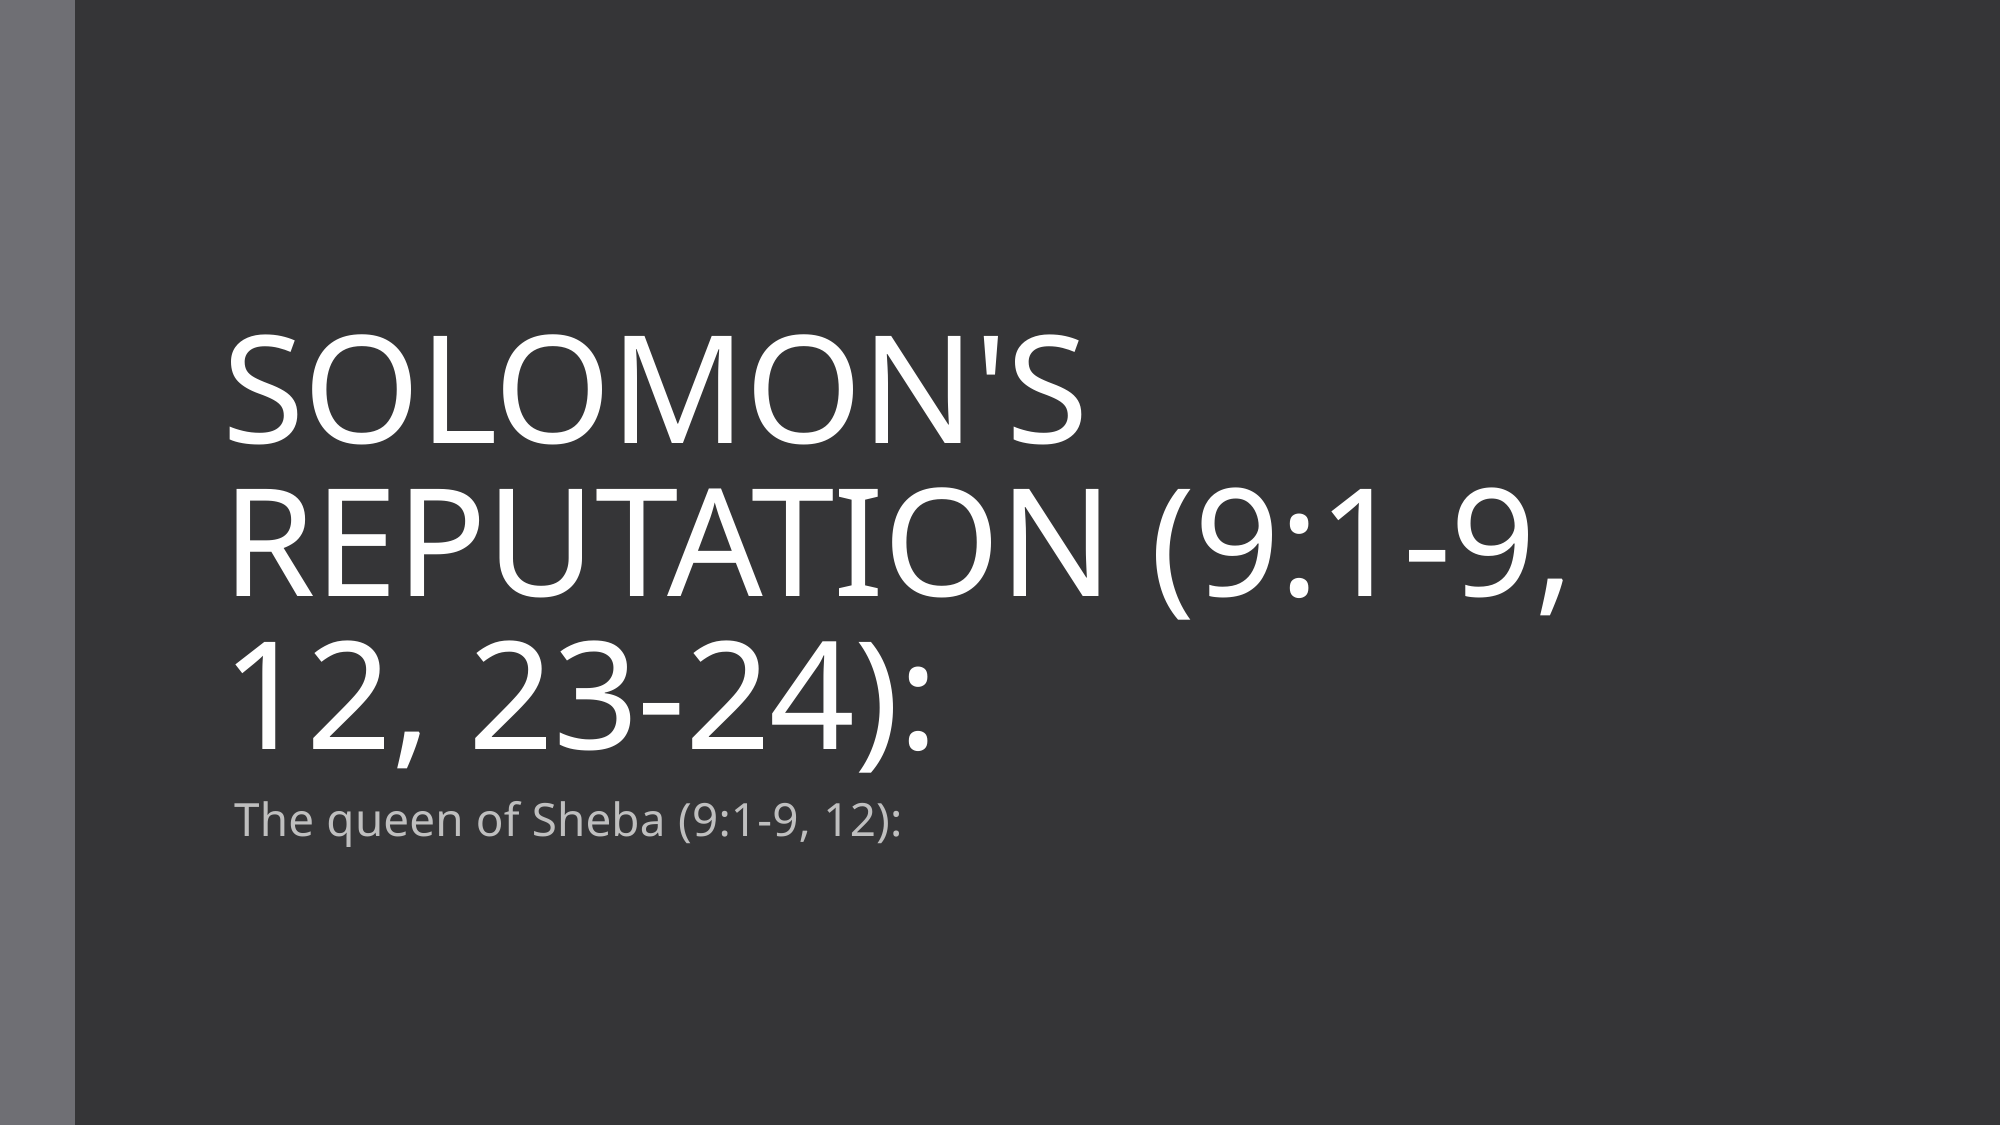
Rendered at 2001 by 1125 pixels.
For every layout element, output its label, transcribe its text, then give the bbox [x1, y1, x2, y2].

title SOLOMON'S REPUTATION (9:1-9, 12, 23-24): [206, 124, 1752, 787]
subtitle The queen of Sheba (9:1-9, 12): [206, 787, 1752, 1066]
